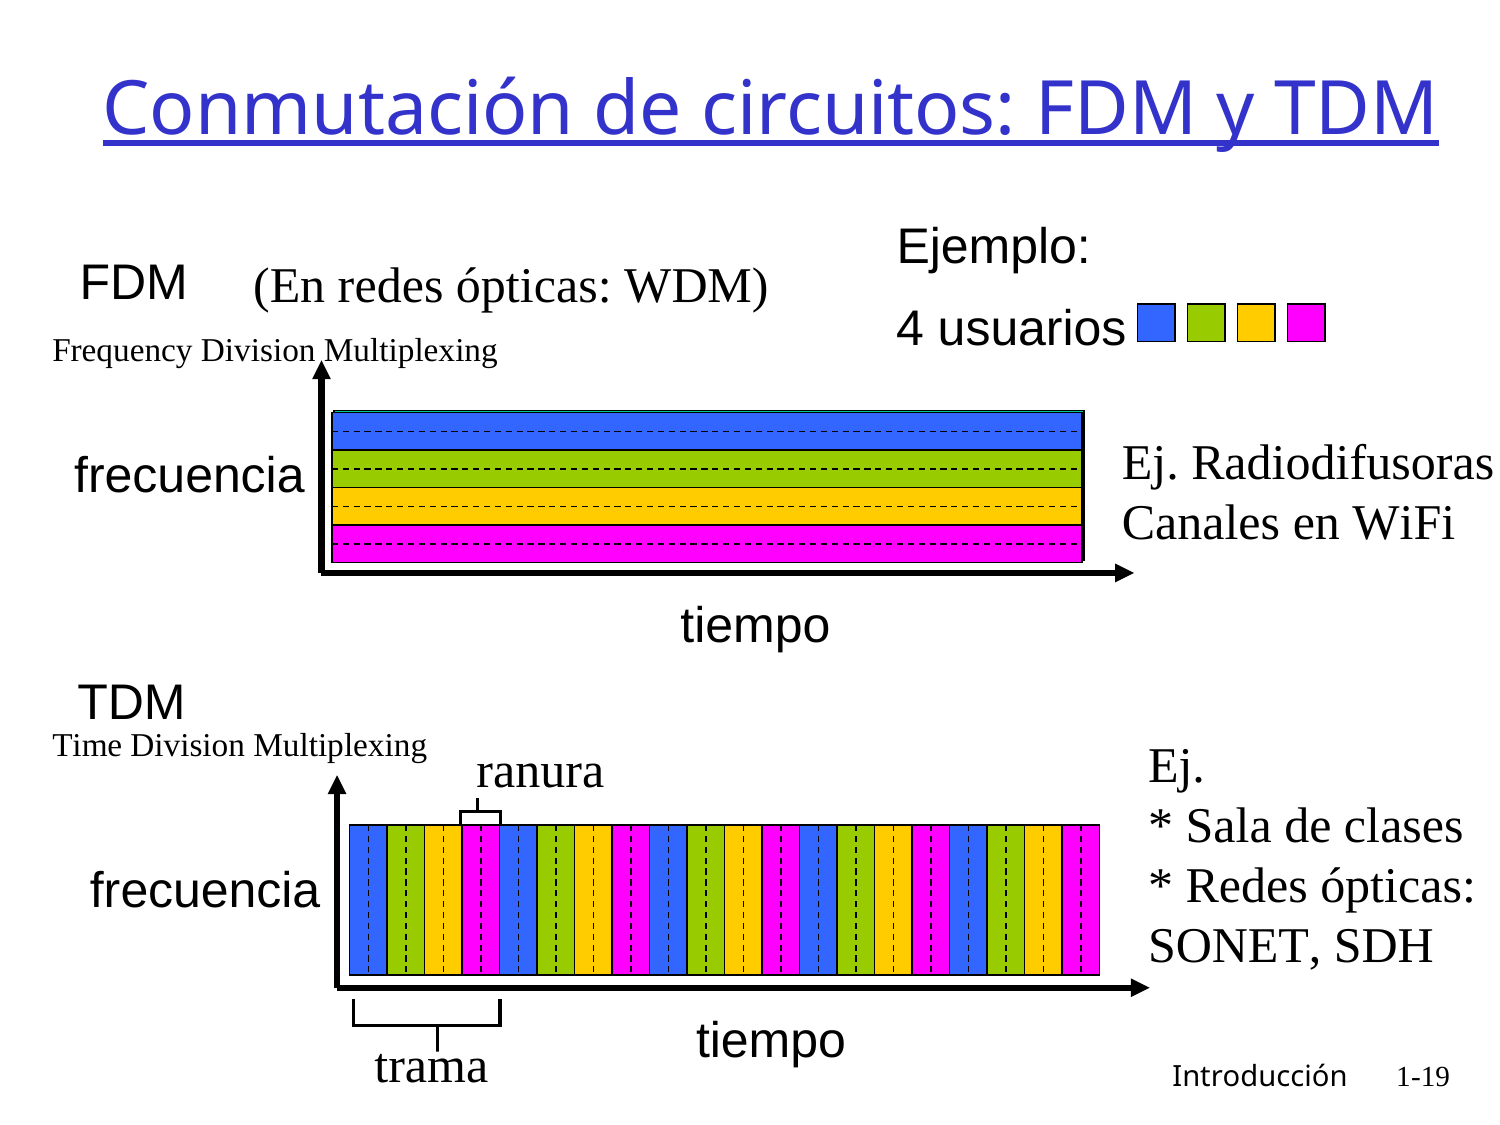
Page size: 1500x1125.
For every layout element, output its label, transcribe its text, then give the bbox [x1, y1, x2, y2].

text_box frecuencia [59, 435, 320, 511]
text_box Frequency Division Multiplexing [37, 320, 514, 376]
text_box ranura [461, 729, 649, 805]
text_box Ejemplo: [881, 206, 1106, 282]
text_box Introducción [887, 1050, 1362, 1125]
text_box [1237, 304, 1276, 342]
text_box TDM [151, 690, 161, 715]
text_box [331, 410, 1085, 563]
text_box trama [359, 1025, 512, 1110]
text_box TDM [167, 692, 176, 715]
text_box TDM [62, 662, 201, 715]
text_box frecuencia [75, 850, 336, 926]
text_box [1137, 304, 1176, 342]
text_box 4 usuarios [881, 287, 1142, 363]
text_box Ej. Radiodifusoras Canales en WiFi [1107, 422, 1500, 558]
text_box [1287, 304, 1326, 342]
text_box tiempo [665, 585, 846, 661]
text_box Ej. * Sala de clases * Redes ópticas: SONET, SDH [1133, 724, 1500, 980]
text_box [349, 825, 1100, 976]
text_box TDM [116, 688, 136, 715]
title Conmutación de circuitos: FDM y TDM [87, 10, 1463, 201]
text_box tiempo [681, 999, 861, 1076]
text_box 1-<number> [1362, 1050, 1466, 1125]
text_box [1187, 304, 1226, 342]
text_box FDM [64, 242, 203, 318]
text_box (En redes ópticas: WDM) [238, 244, 785, 320]
text_box Time Division Multiplexing [37, 715, 443, 771]
